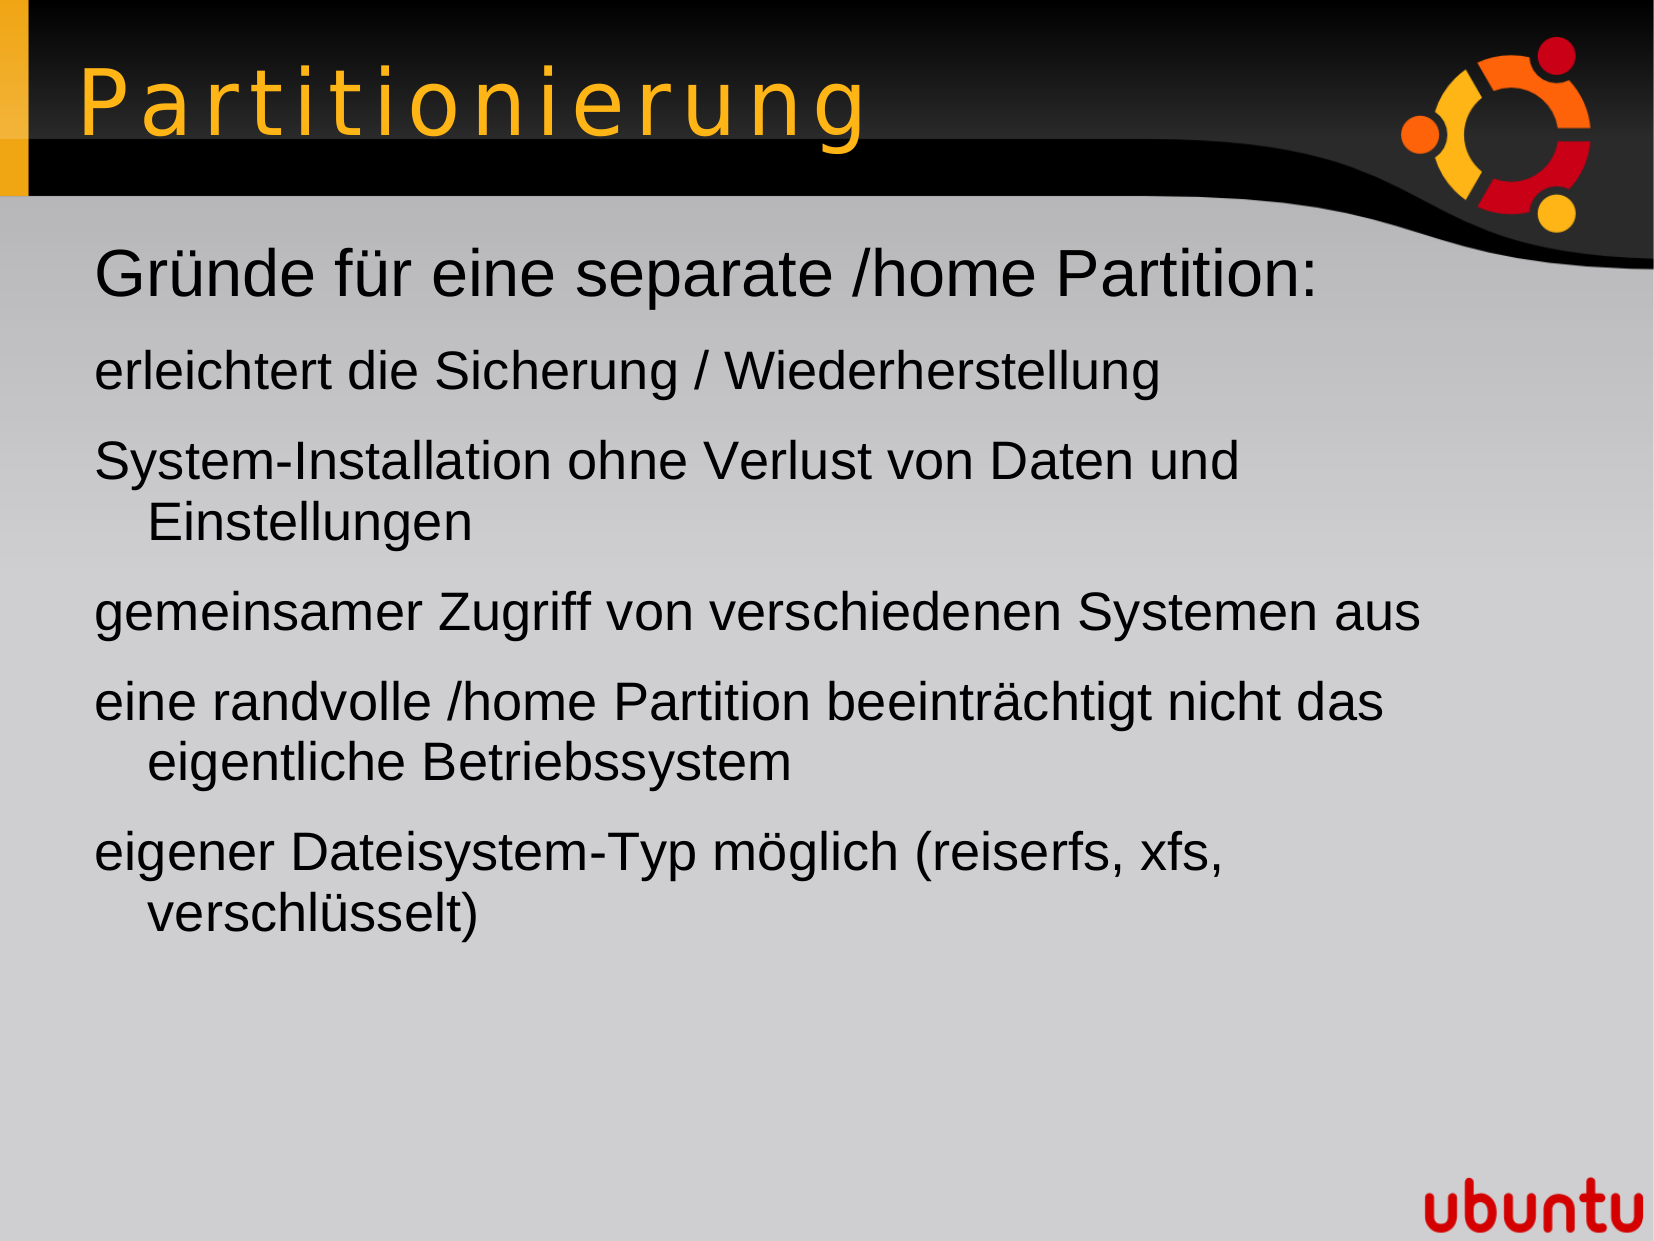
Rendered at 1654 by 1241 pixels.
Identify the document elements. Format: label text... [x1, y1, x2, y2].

list Gründe für eine separate /home Partition: erleichtert die Sicherung / Wiederherstellung System-Installation ohne Verlust von Daten und Einstellungen gemeinsamer Zugriff von verschiedenen Systemen aus eine randvolle /home Partition beeinträchtigt nicht das eigentliche Betriebssystem eigener Dateisystem-Typ möglich (reiserfs, xfs, verschlüsselt) [76, 236, 1565, 1127]
picture [0, 0, 1654, 1241]
title Partitionierung [76, 0, 1300, 207]
